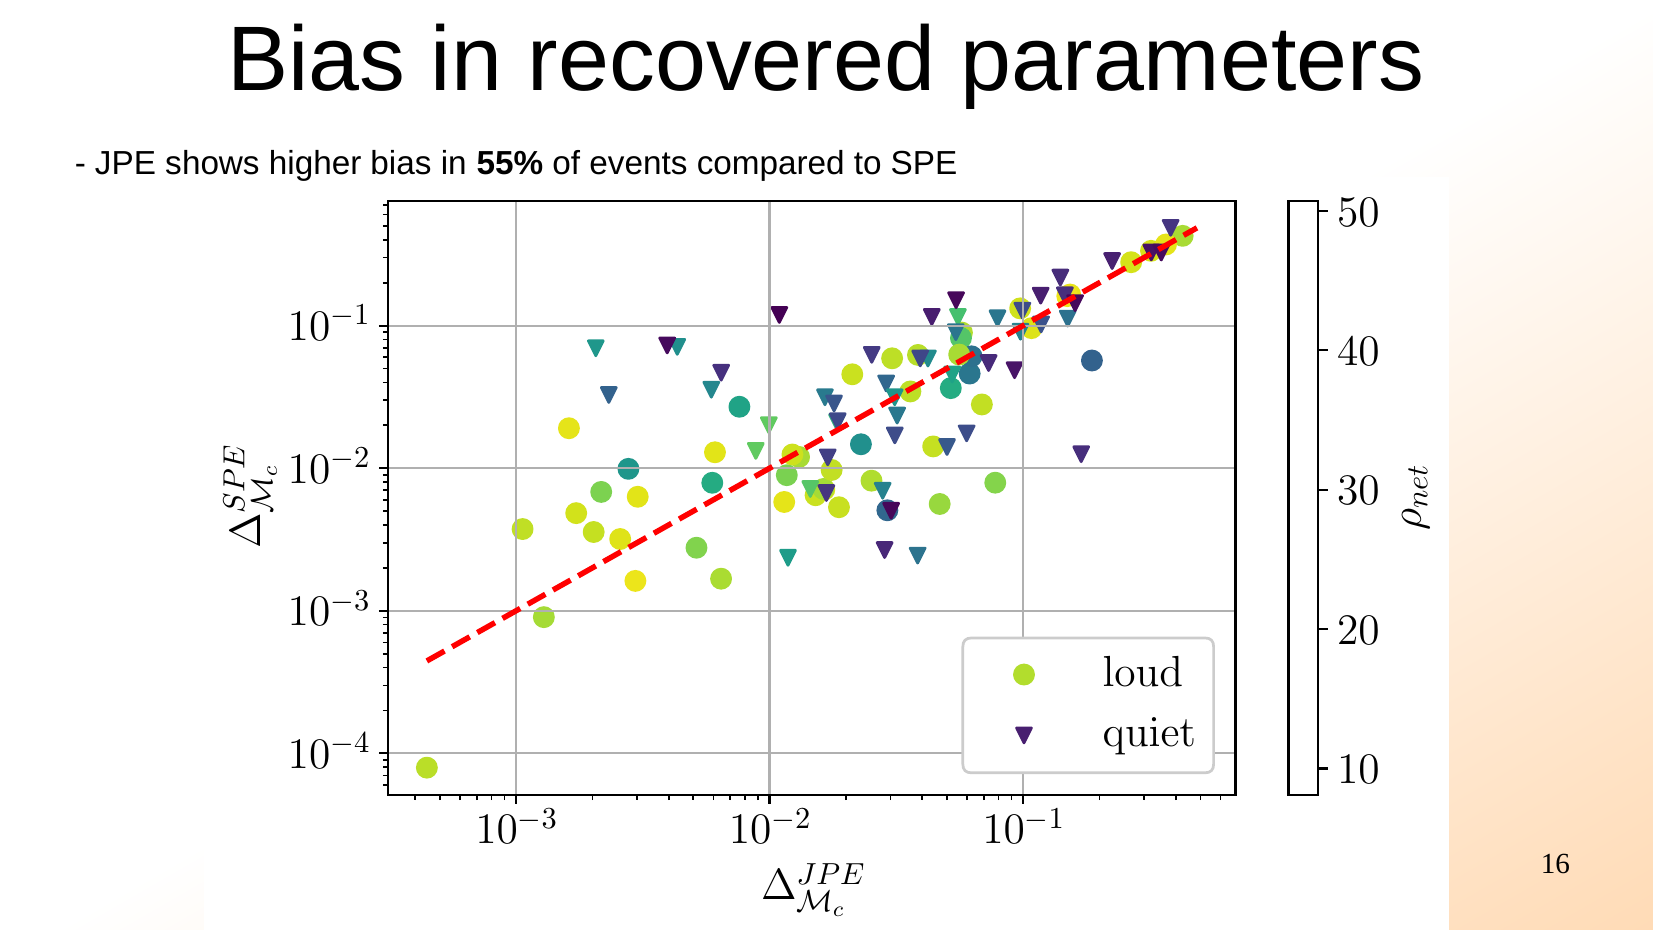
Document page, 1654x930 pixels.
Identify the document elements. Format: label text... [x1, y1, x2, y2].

text_box - JPE shows higher bias in 55% of events compared to SPE [60, 137, 1573, 321]
picture [203, 321, 1449, 930]
title Bias in recovered parameters [82, 0, 1571, 137]
